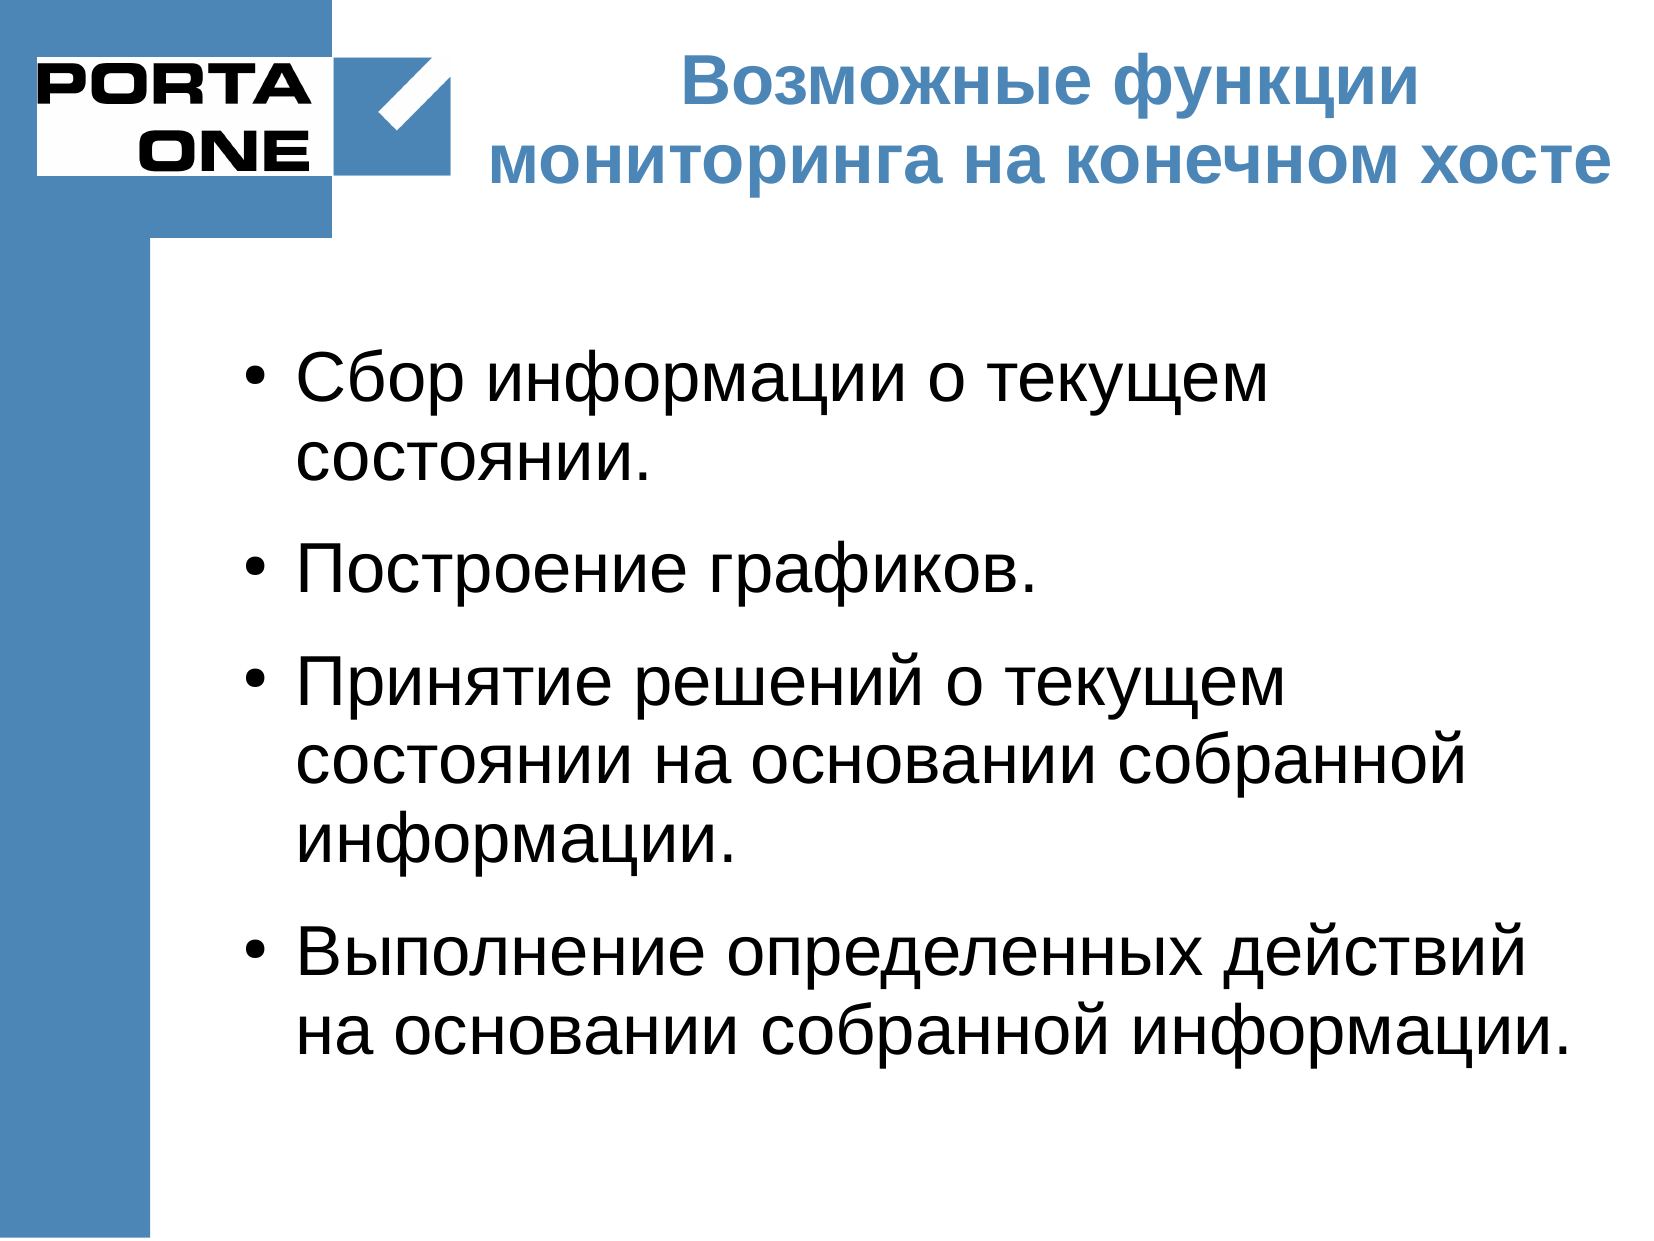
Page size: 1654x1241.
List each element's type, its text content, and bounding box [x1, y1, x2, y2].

picture [37, 57, 449, 176]
title Возможные функции мониторинга на конечном хосте [449, 0, 1653, 239]
list Сбор информации о текущем состоянии. Построение графиков. Принятие решений о текущем состоянии на основании собранной информации. Выполнение определенных действий на основании собранной информации. [225, 337, 1576, 1163]
text_box [0, 0, 332, 1238]
